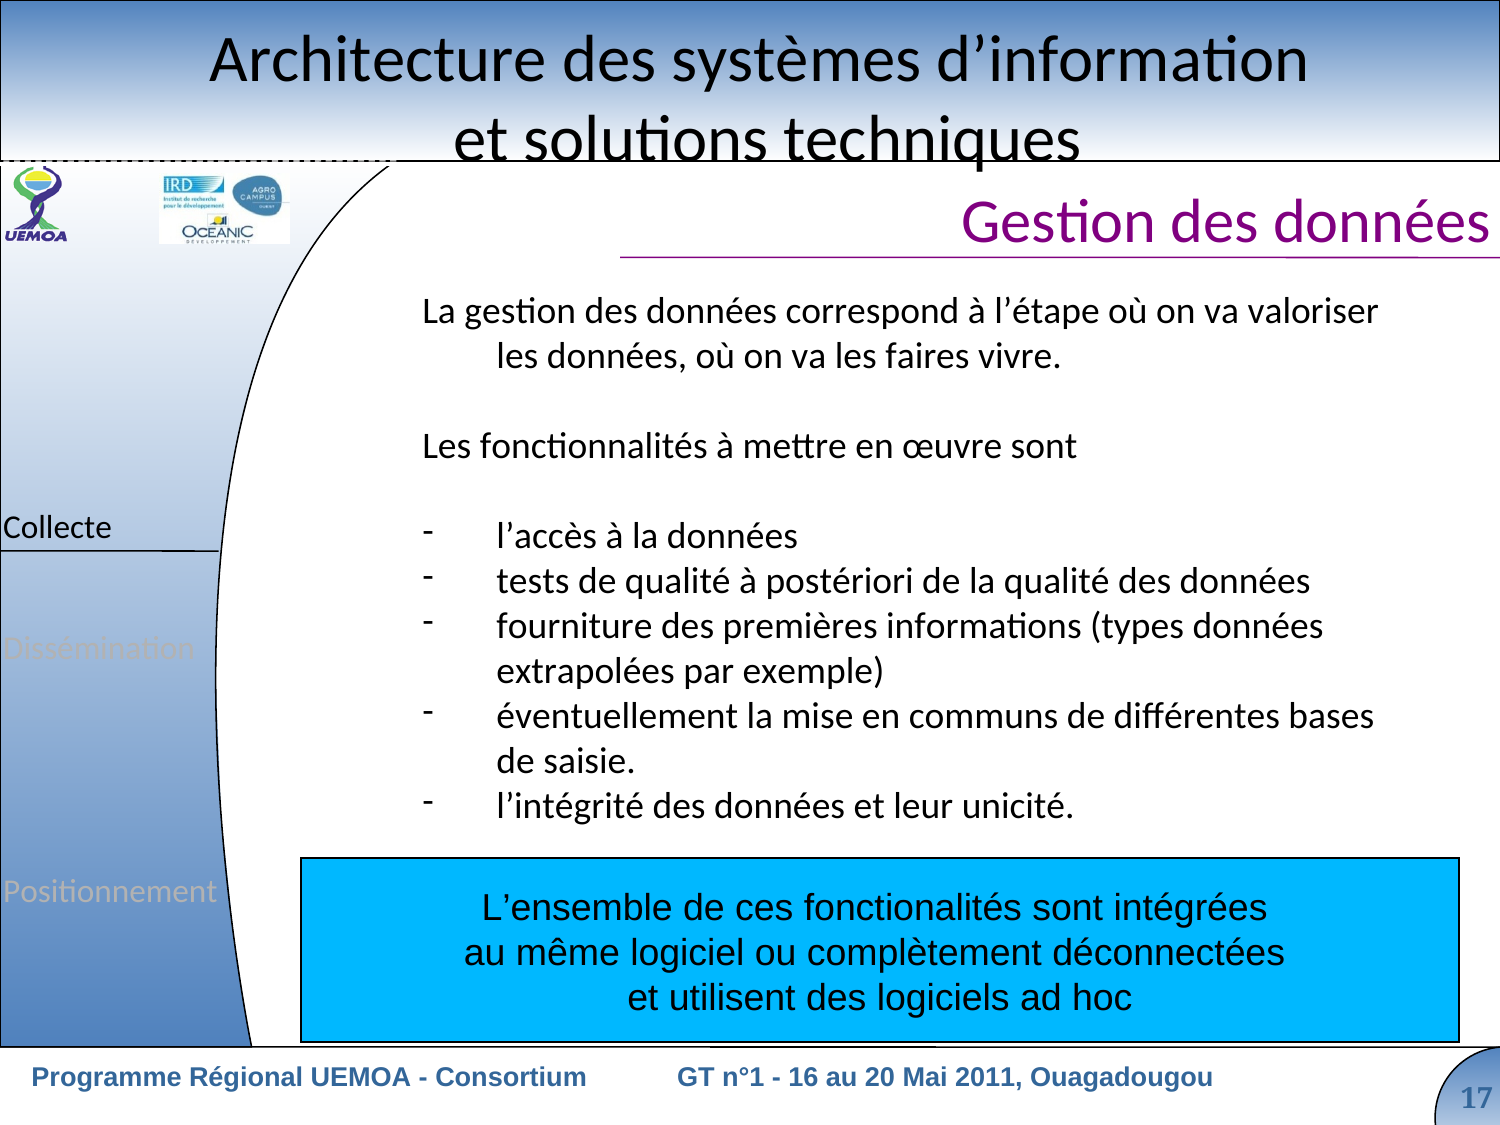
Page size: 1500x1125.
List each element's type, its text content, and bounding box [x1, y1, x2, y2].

text_box Gestion des données [265, 172, 1500, 264]
text_box Architecture des systèmes d’information et solutions techniques [53, 7, 1483, 169]
picture [0, 166, 73, 244]
text_box La gestion des données correspond à l’étape où on va valoriser les données, où on va les faires vivre. Les fonctionnalités à mettre en œuvre sont l’accès à la données tests de qualité à postériori de la qualité des données fourniture des premières informations (types données extrapolées par exemple) éventuellement la mise en communs de différentes bases de saisie. l’intégrité des données et leur unicité. [407, 278, 1412, 857]
text_box Collecte Dissémination Positionnement [0, 497, 314, 1039]
text_box L’ensemble de ces fonctionalités sont intégrées au même logiciel ou complètement déconnectées et utilisent des logiciels ad hoc [301, 857, 1459, 1043]
picture [159, 173, 265, 244]
